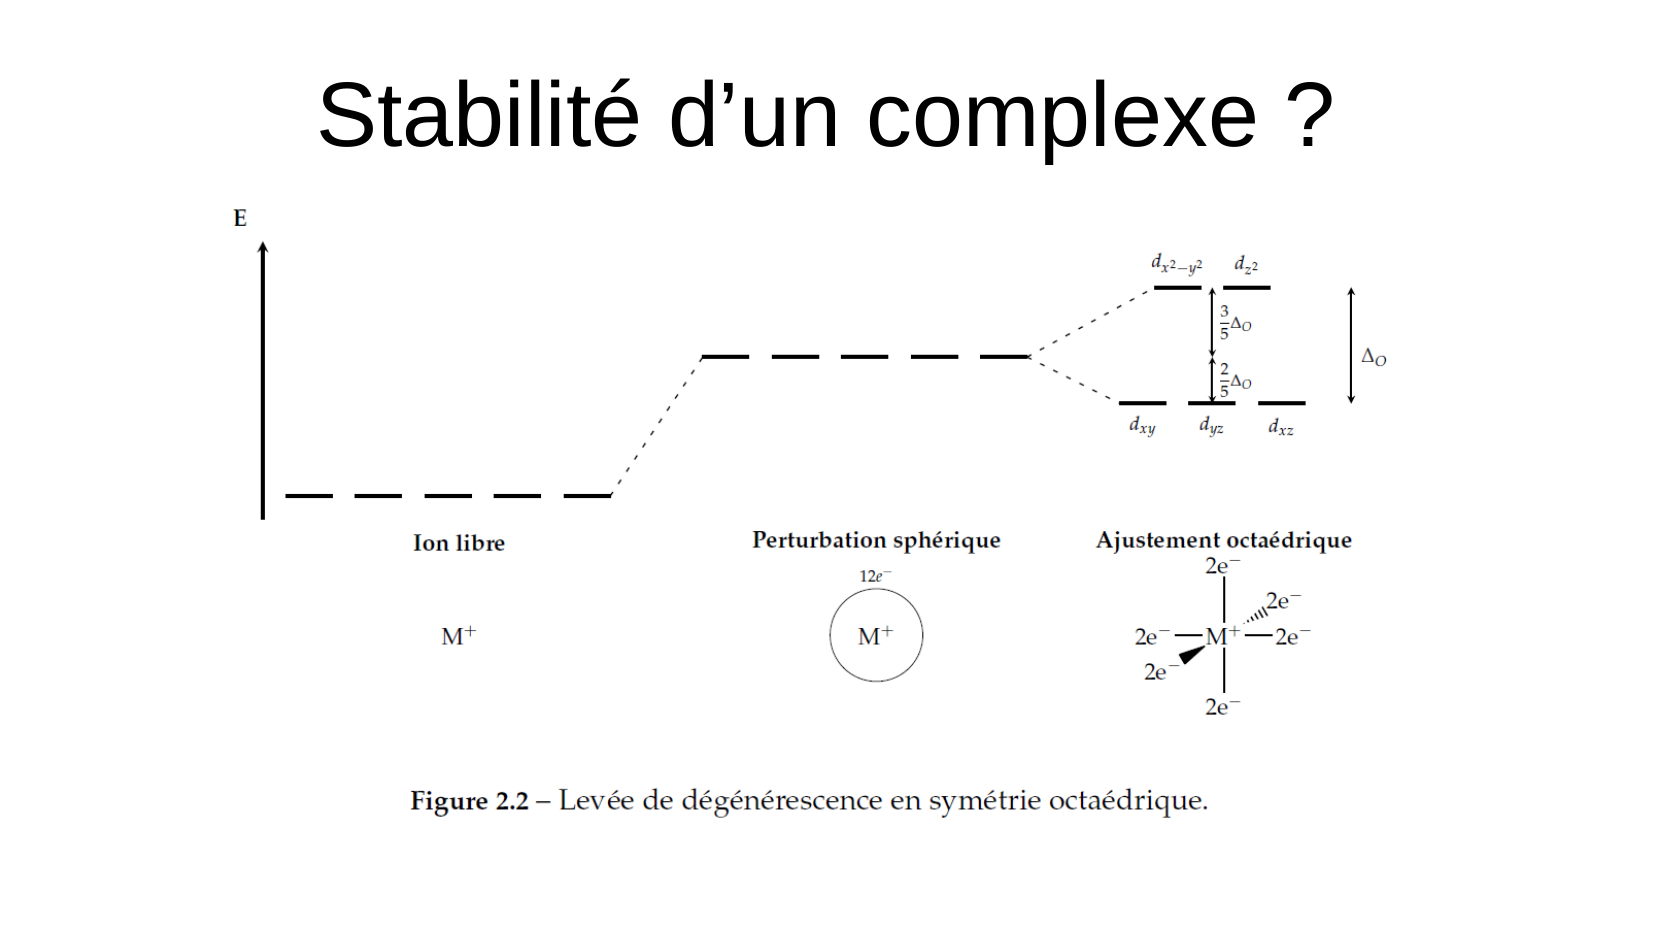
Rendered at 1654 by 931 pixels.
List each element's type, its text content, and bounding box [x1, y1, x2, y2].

picture [200, 196, 1420, 827]
title Stabilité d’un complexe ? [82, 37, 1571, 193]
